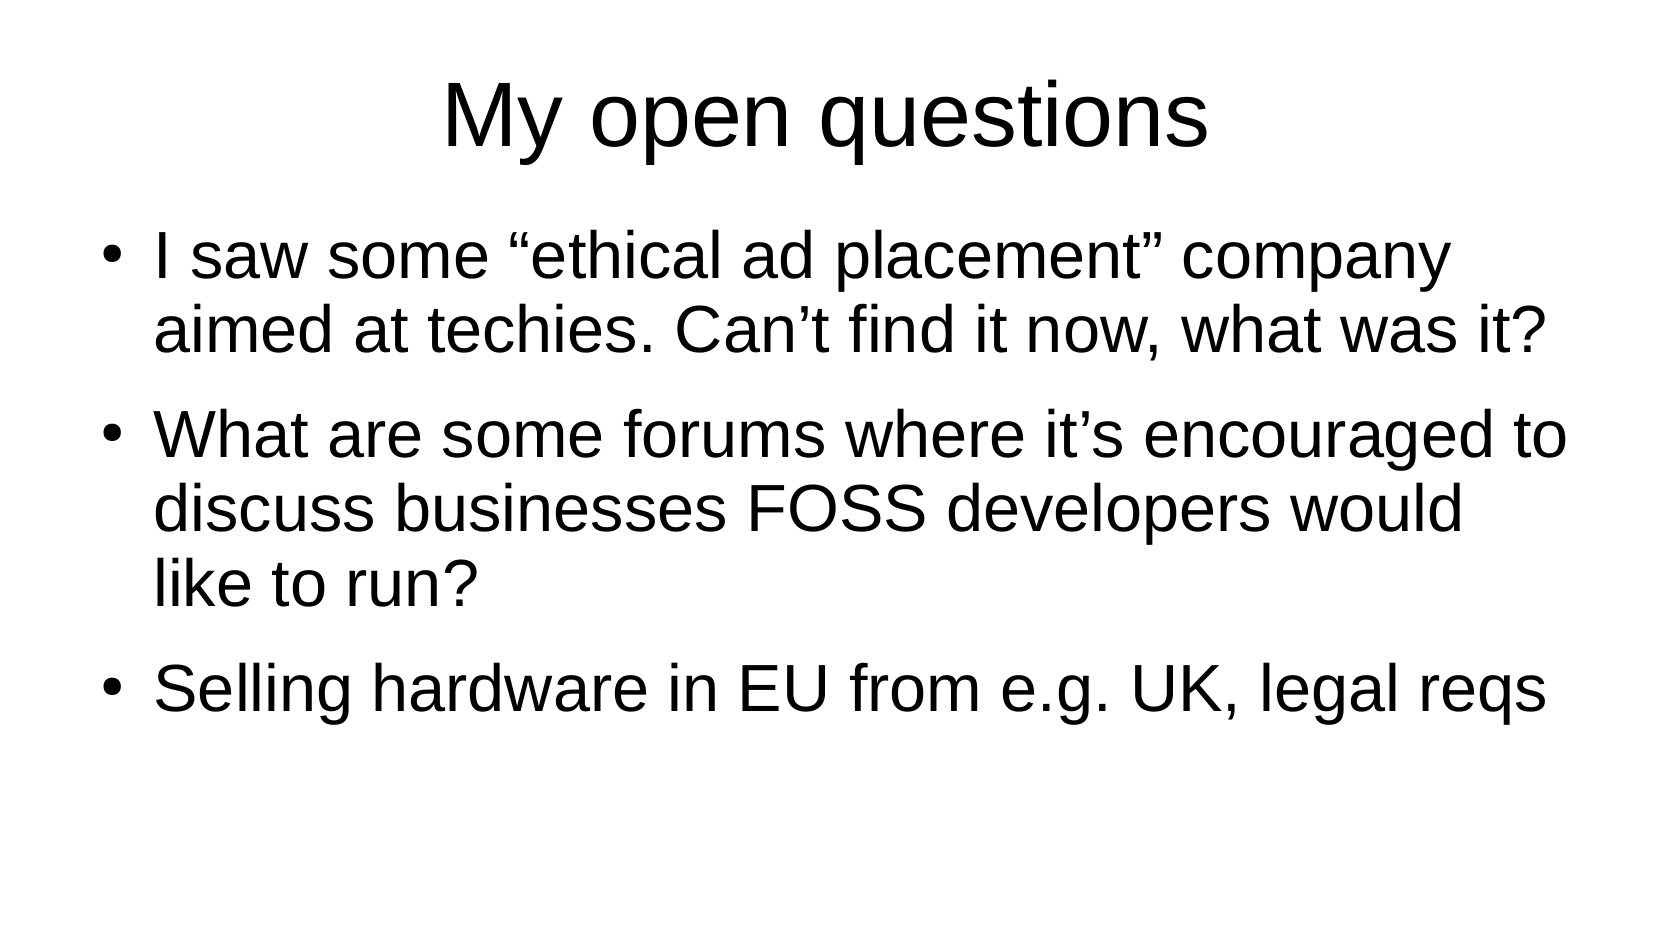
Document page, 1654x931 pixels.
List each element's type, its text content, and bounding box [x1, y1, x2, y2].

list I saw some “ethical ad placement” company aimed at techies. Can’t find it now, what was it? What are some forums where it’s encouraged to discuss businesses FOSS developers would like to run? Selling hardware in EU from e.g. UK, legal reqs [82, 217, 1571, 758]
title My open questions [82, 37, 1571, 193]
